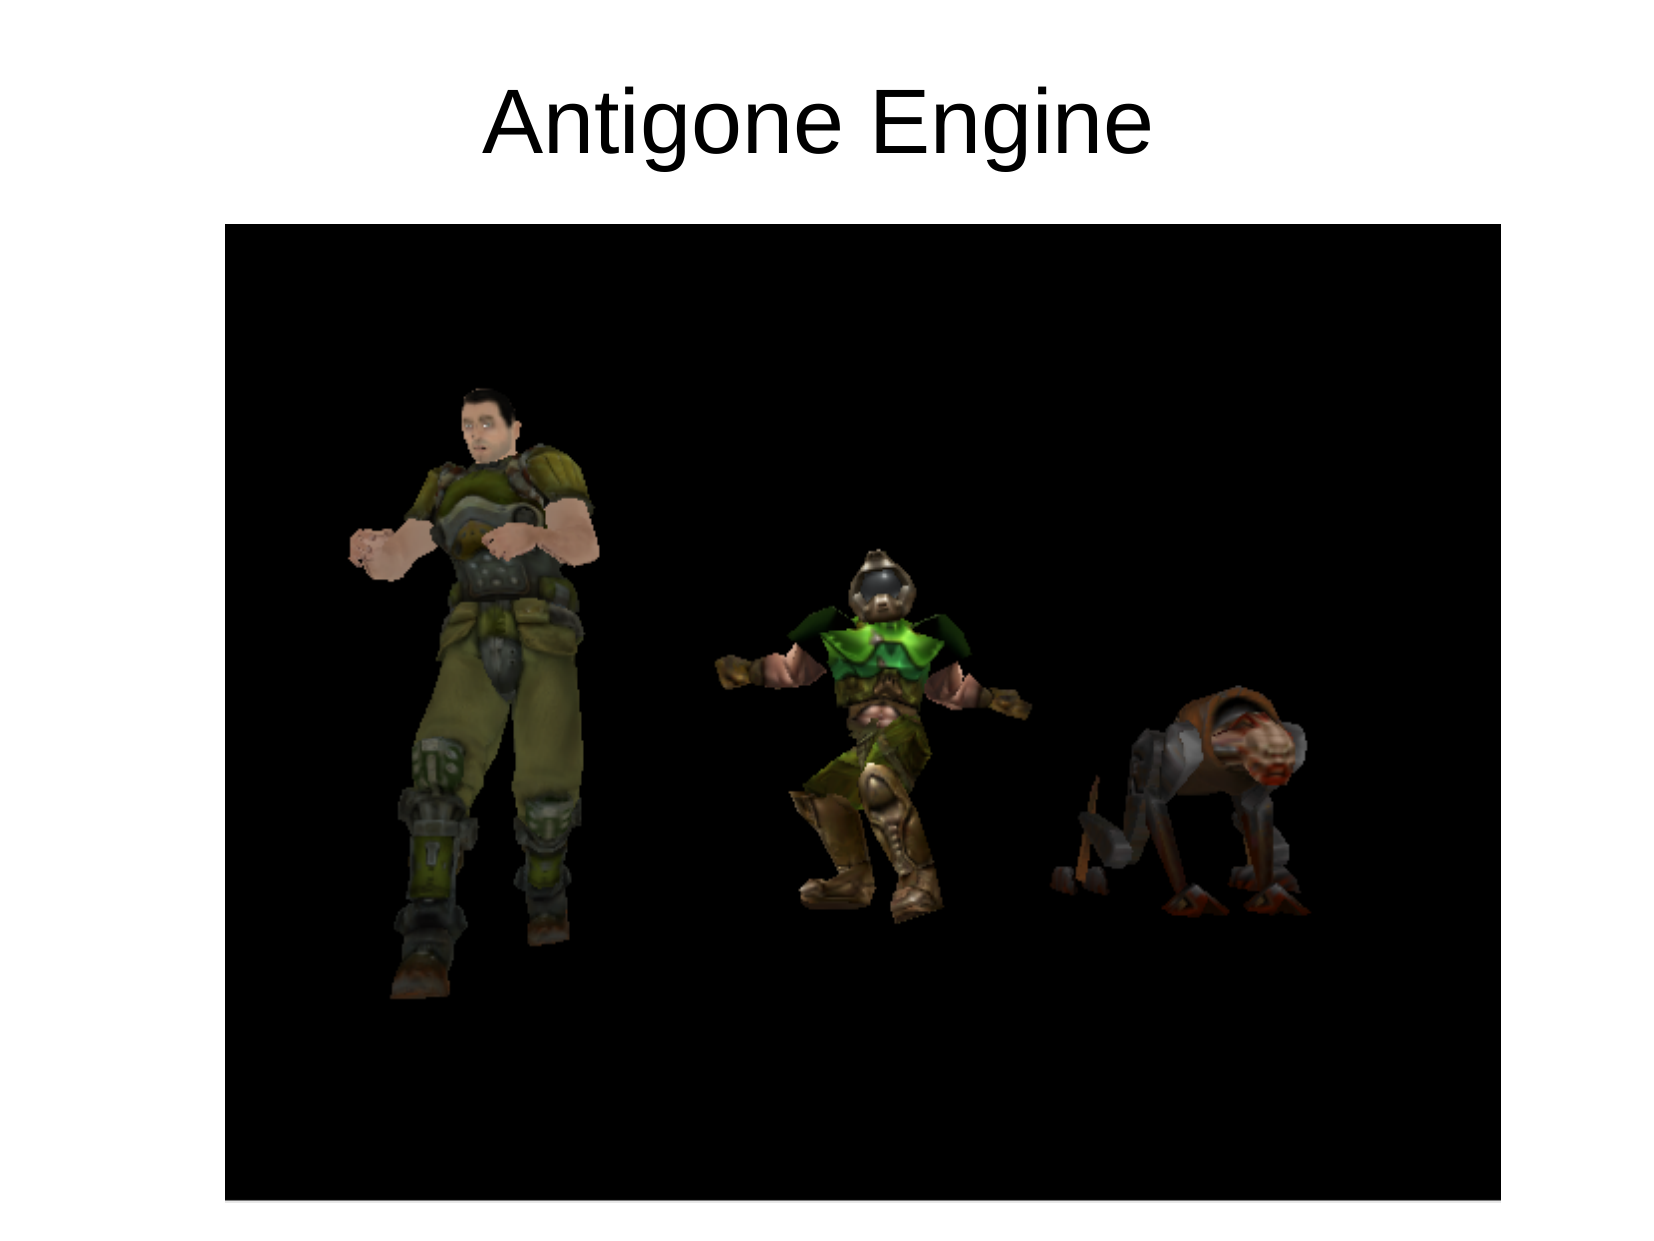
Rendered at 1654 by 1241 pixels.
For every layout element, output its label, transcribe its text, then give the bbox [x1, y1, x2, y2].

picture [225, 224, 1501, 1203]
title Antigone Engine [75, 17, 1564, 226]
